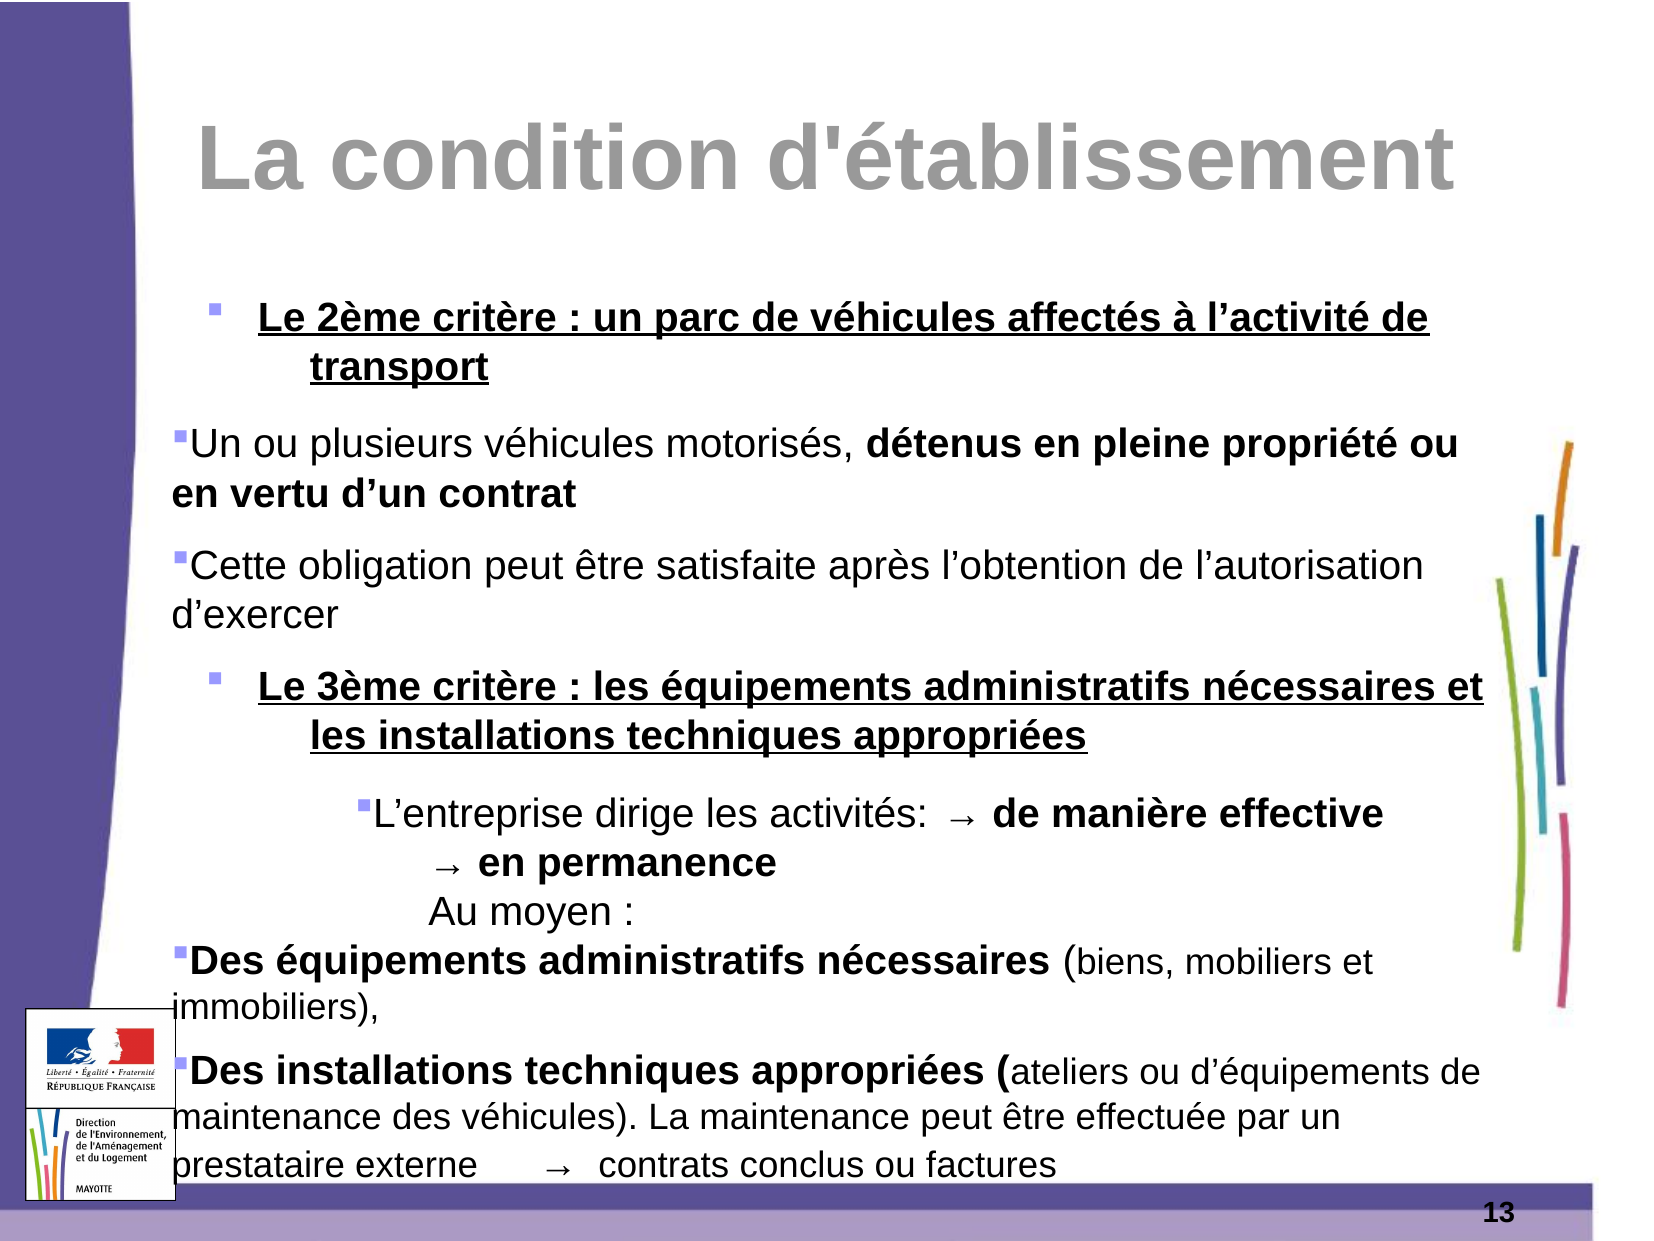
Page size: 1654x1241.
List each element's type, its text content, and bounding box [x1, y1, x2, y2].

title La condition d'établissement [82, 49, 1571, 257]
text_box [1482, 1193, 1636, 1241]
list Le 2ème critère : un parc de véhicules affectés à l’activité de transport Un ou plusieurs véhicules motorisés, détenus en pleine propriété ou en vertu d’un contrat Cette obligation peut être satisfaite après l’obtention de l’autorisation d’exercer Le 3ème critère : les équipements administratifs nécessaires et les installations techniques appropriées L’entreprise dirige les activités: → de manière effective → en permanence Au moyen : Des équipements administratifs nécessaires (biens, mobiliers et immobiliers), Des installations techniques appropriées (ateliers ou d’équipements de maintenance des véhicules). La maintenance peut être effectuée par un prestataire externe → contrats conclus ou factures [171, 290, 1501, 1192]
